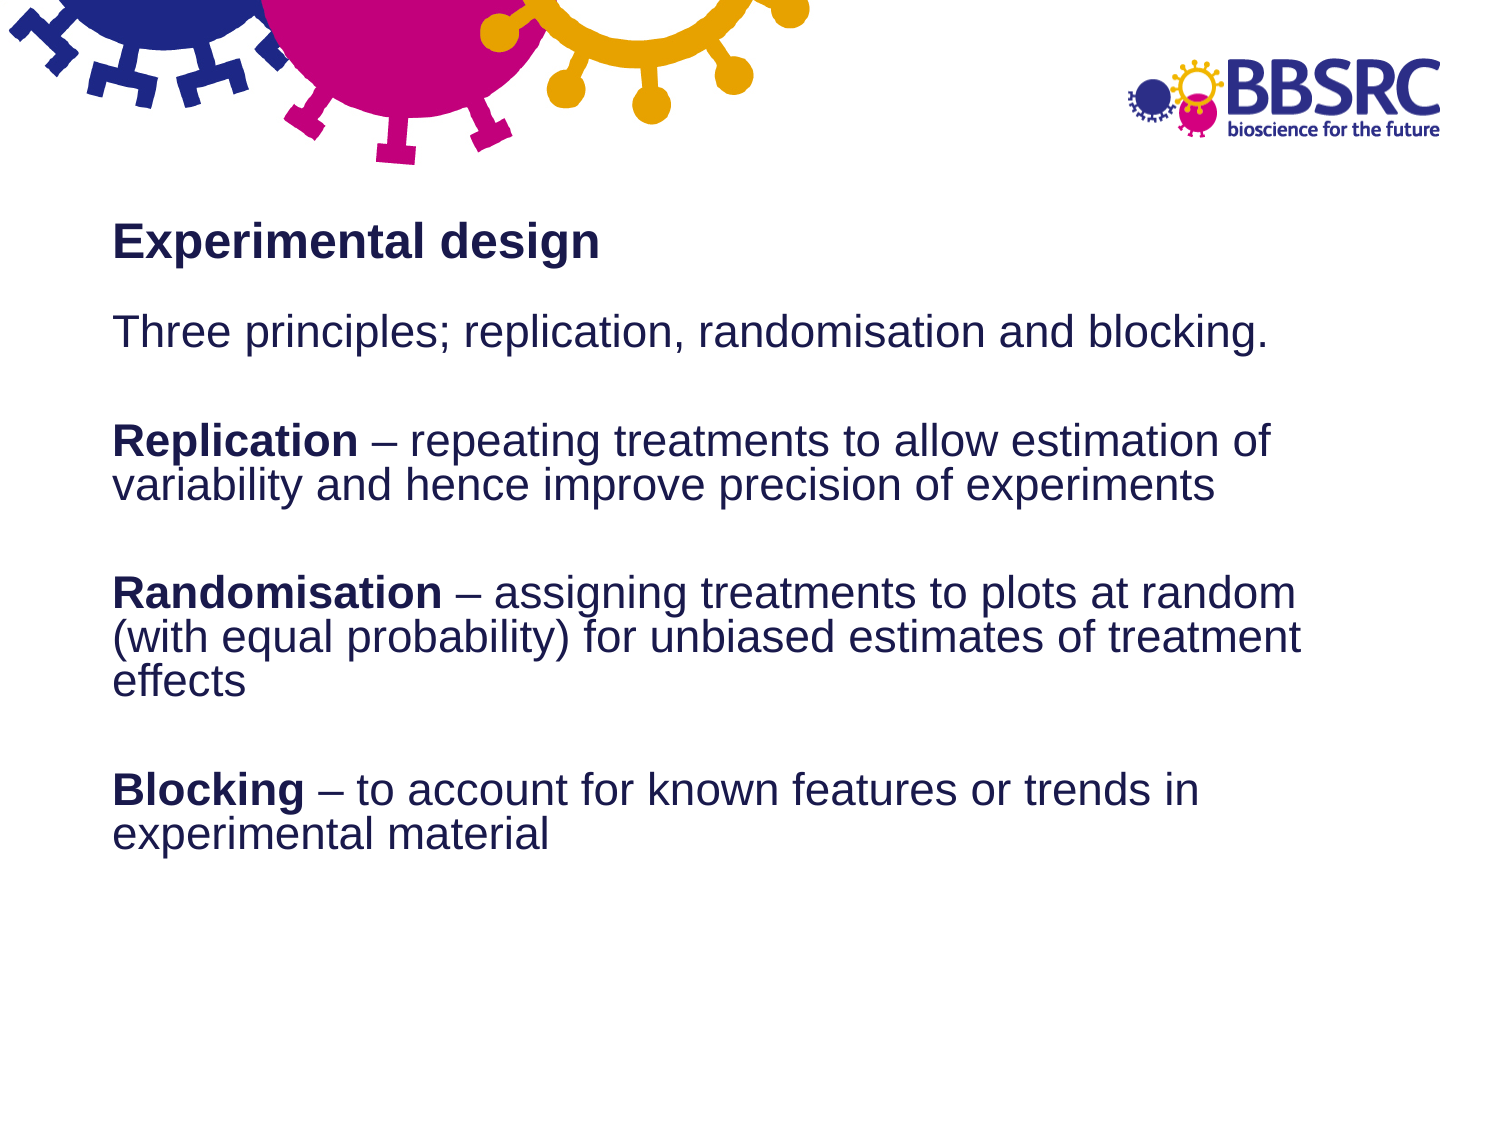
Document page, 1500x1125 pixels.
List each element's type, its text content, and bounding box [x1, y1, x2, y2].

list Experimental design Three principles; replication, randomisation and blocking. Replication – repeating treatments to allow estimation of variability and hence improve precision of experiments Randomisation – assigning treatments to plots at random (with equal probability) for unbiased estimates of treatment effects Blocking – to account for known features or trends in experimental material [112, 219, 1377, 1012]
